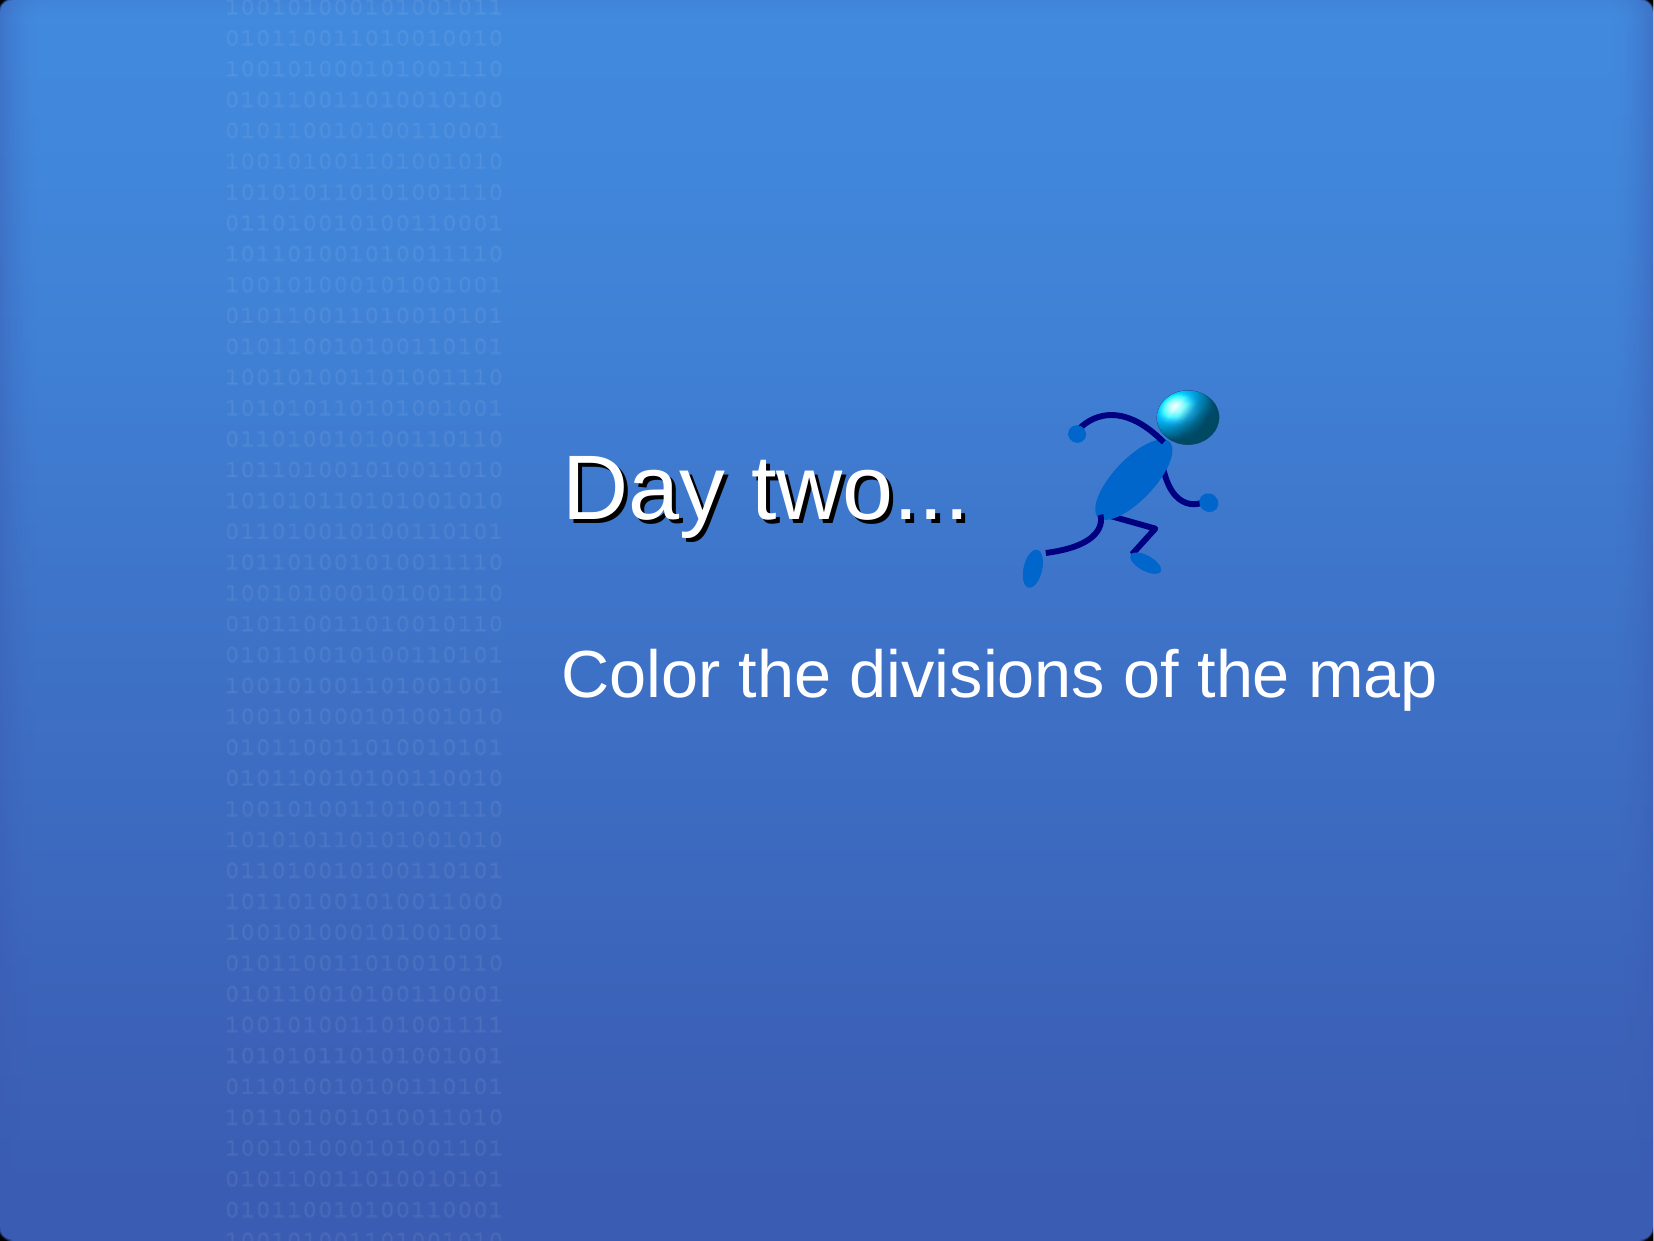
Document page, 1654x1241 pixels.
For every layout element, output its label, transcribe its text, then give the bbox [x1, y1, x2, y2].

text_box [1199, 493, 1219, 512]
text_box [1022, 549, 1043, 588]
text_box [1068, 425, 1087, 443]
text_box [1095, 439, 1173, 520]
picture [0, 0, 1654, 1241]
title Day two... [562, 383, 1533, 591]
text_box [1130, 552, 1162, 574]
list Color the divisions of the map [525, 637, 1576, 880]
